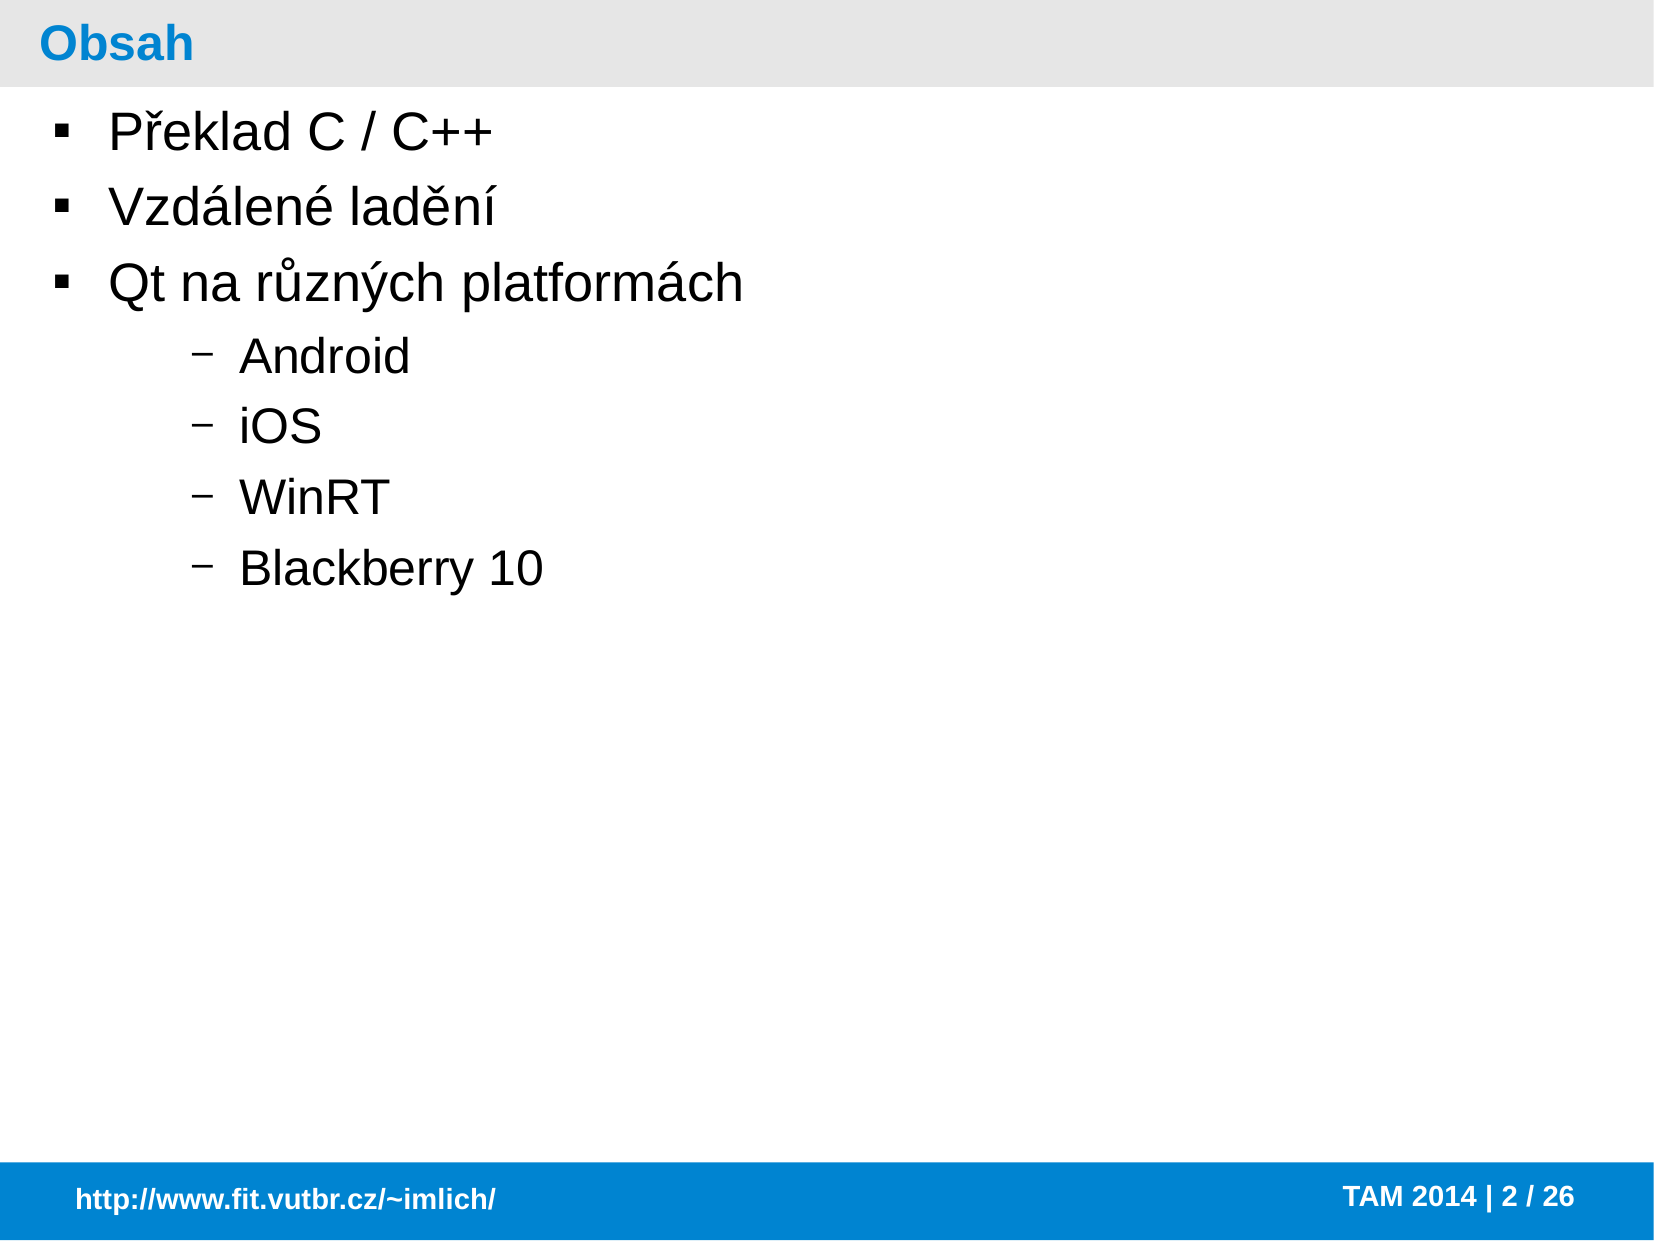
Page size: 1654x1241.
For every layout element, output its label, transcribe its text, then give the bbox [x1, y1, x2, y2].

list Překlad C / C++ Vzdálené ladění Qt na různých platformách Android iOS WinRT Blackberry 10 [37, 101, 807, 1126]
title Obsah [39, 5, 1615, 81]
